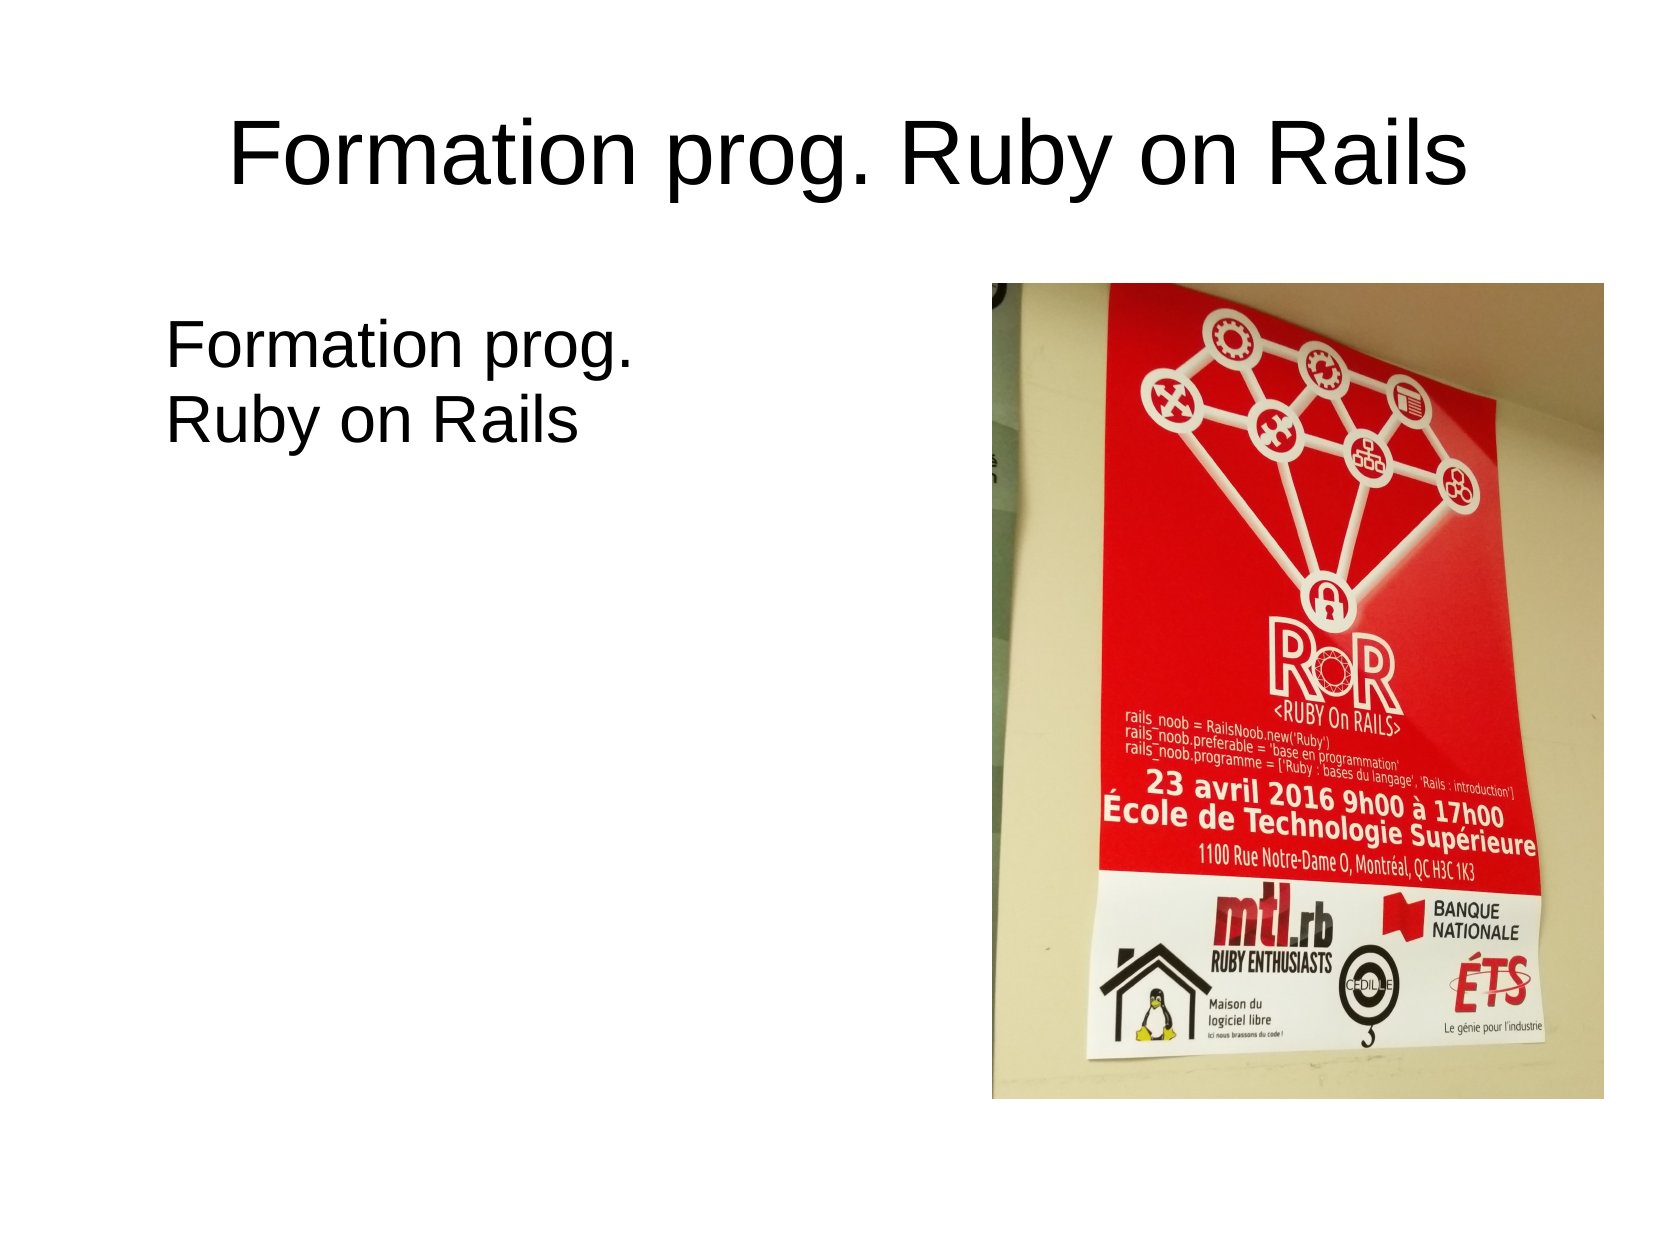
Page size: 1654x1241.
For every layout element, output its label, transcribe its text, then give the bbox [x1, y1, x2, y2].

title Formation prog. Ruby on Rails [82, 49, 1571, 257]
picture [992, 283, 1604, 1099]
list Formation prog. Ruby on Rails [94, 307, 650, 1027]
